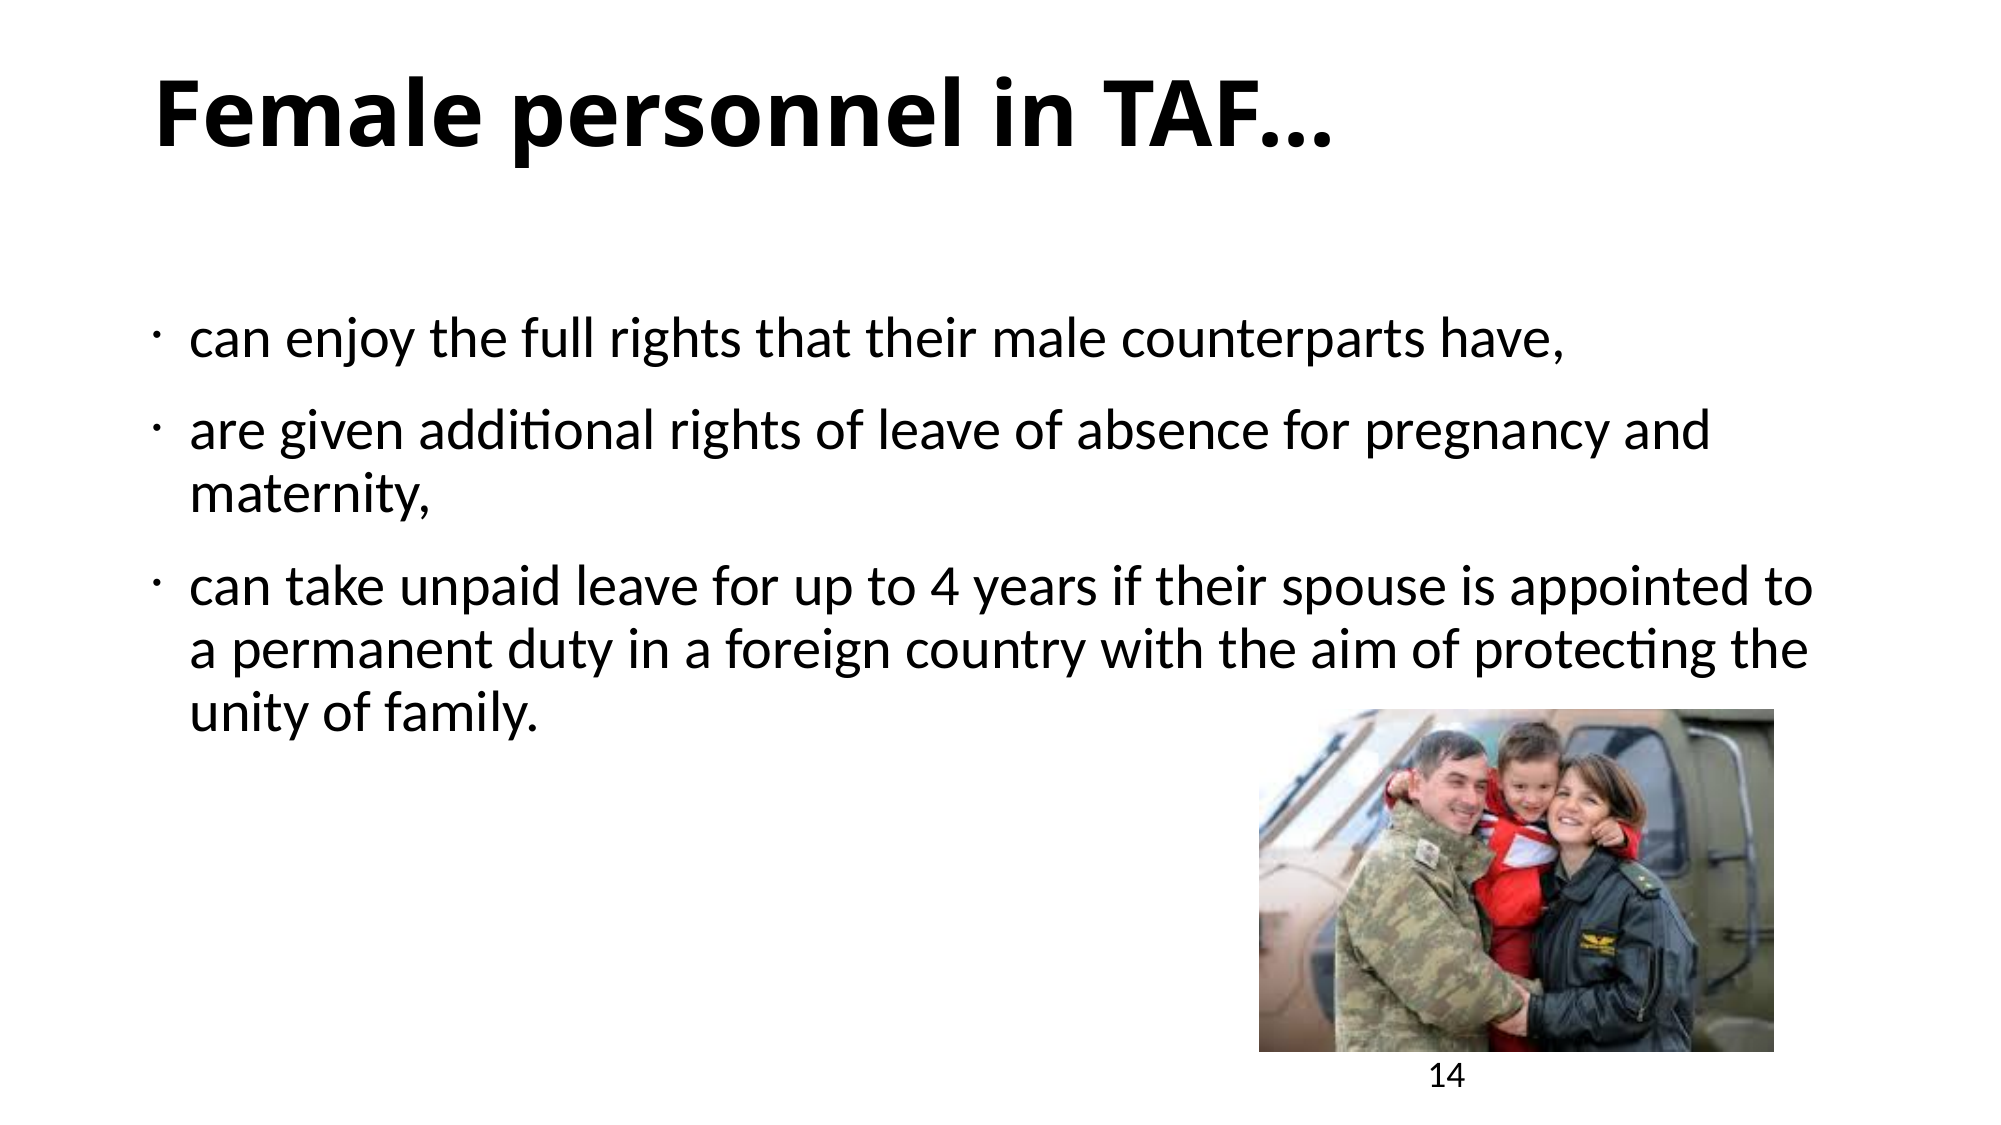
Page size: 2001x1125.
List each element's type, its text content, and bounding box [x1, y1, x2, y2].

slide_number <number> [1412, 1042, 1863, 1103]
list can enjoy the full rights that their male counterparts have, are given additional rights of leave of absence for pregnancy and maternity, can take unpaid leave for up to 4 years if their spouse is appointed to a permanent duty in a foreign country with the aim of protecting the unity of family. [137, 299, 1863, 1014]
title Female personnel in TAF... [137, 59, 1863, 278]
picture [1259, 708, 1774, 1052]
